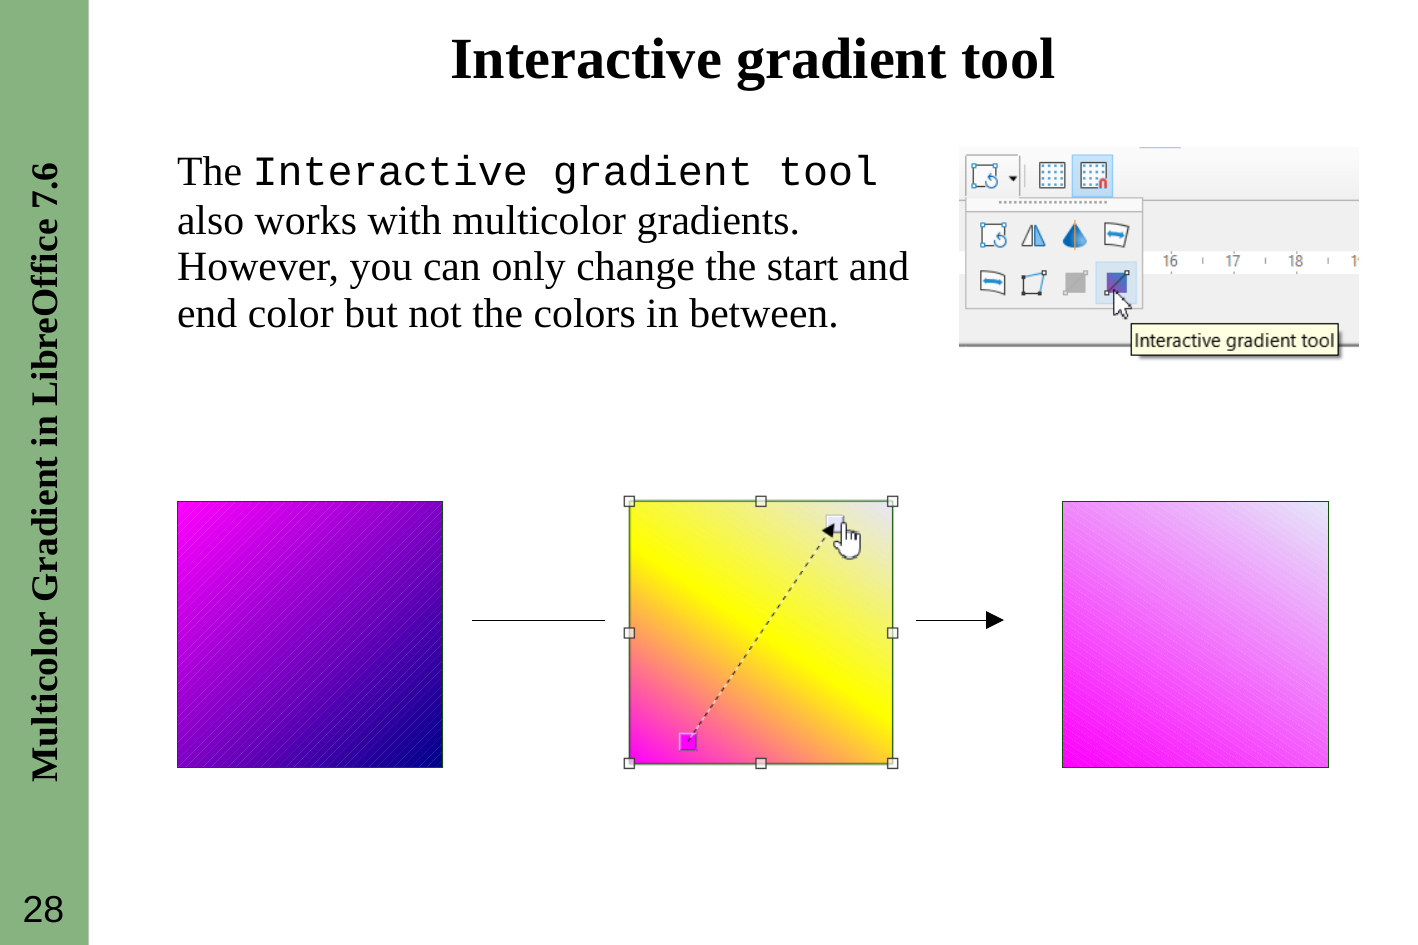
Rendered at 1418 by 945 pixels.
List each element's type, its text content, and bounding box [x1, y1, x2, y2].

text_box [177, 501, 443, 768]
picture [605, 472, 916, 788]
text_box The Interactive gradient tool also works with multicolor gradients. However, you can only change the start and end color but not the colors in between. [177, 147, 945, 337]
text_box [1062, 501, 1329, 768]
picture [959, 147, 1359, 366]
title Interactive gradient tool [88, 0, 1418, 119]
